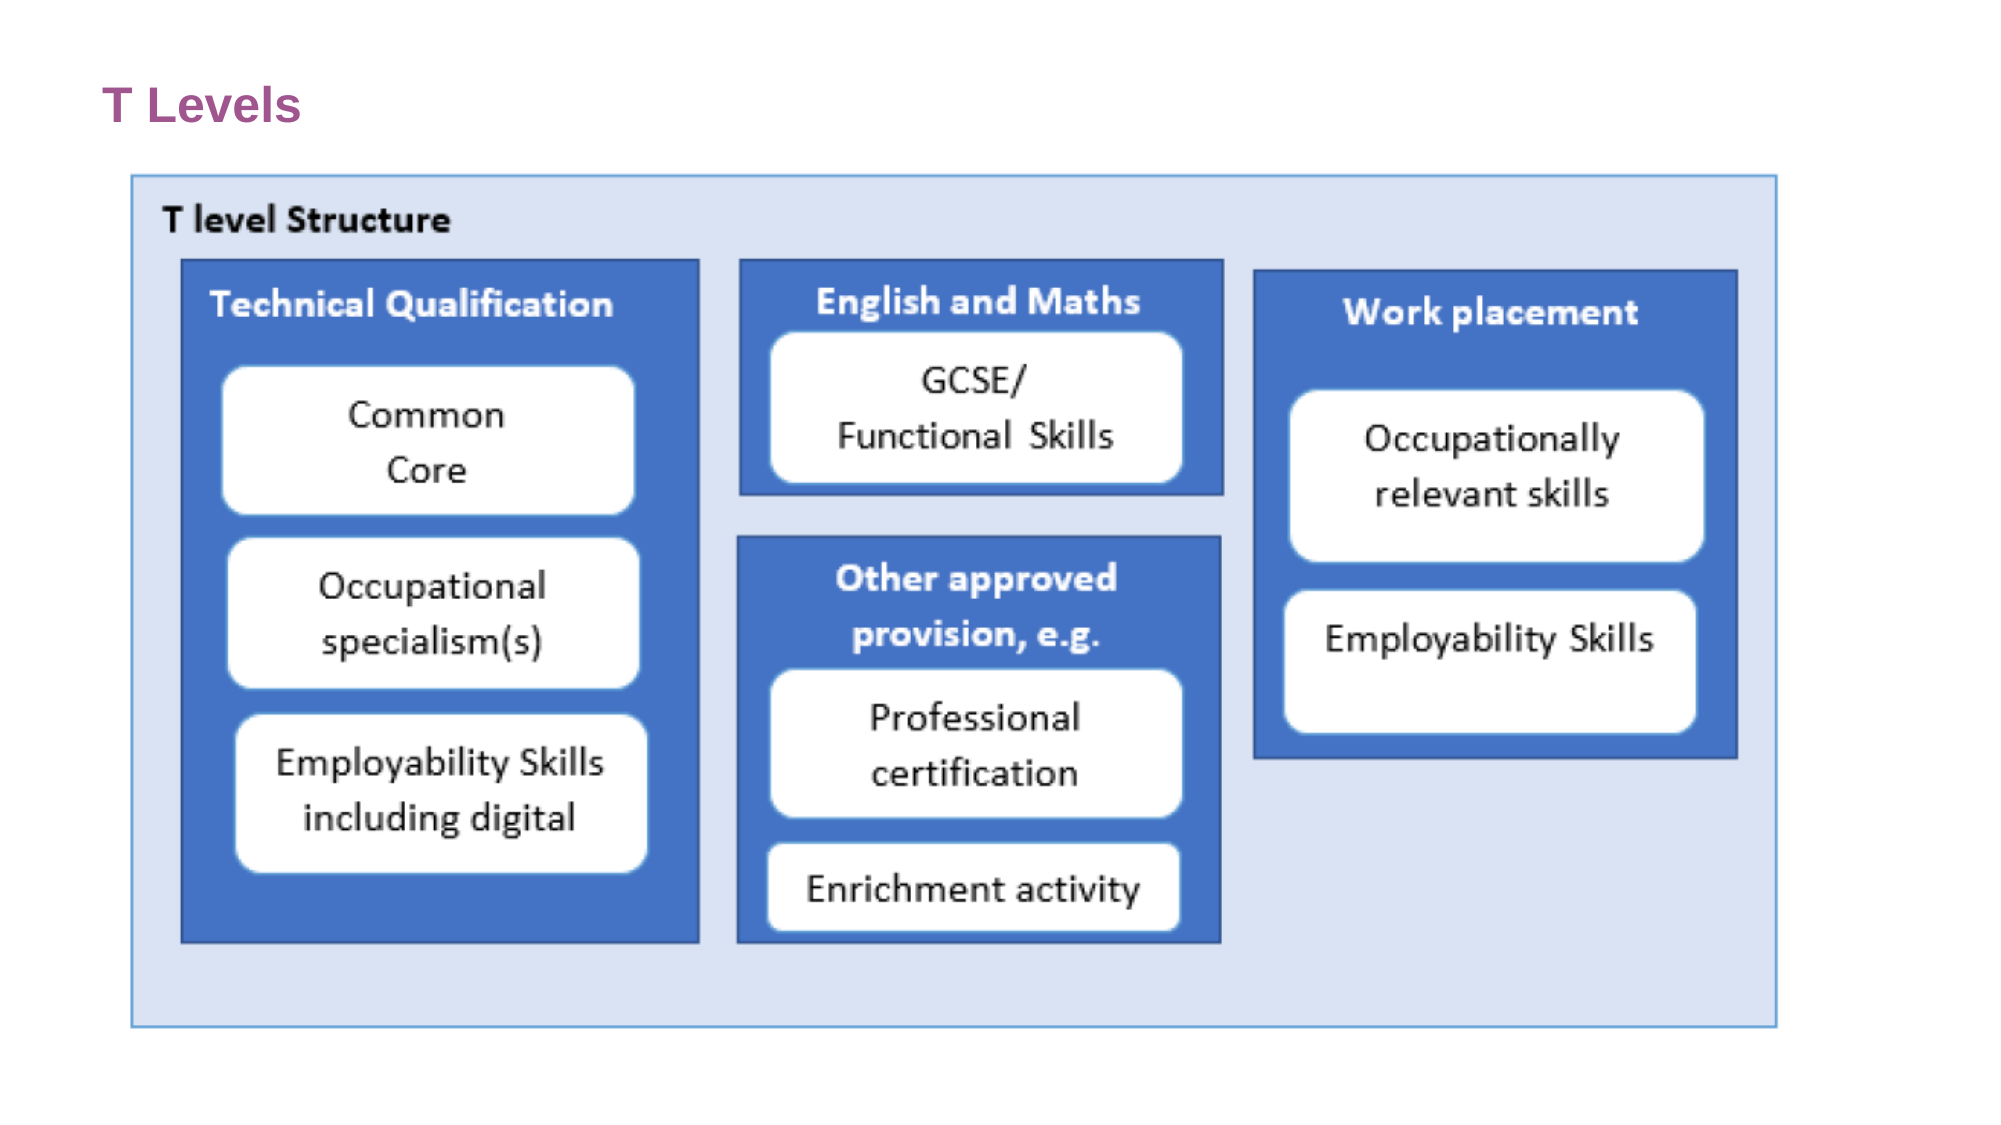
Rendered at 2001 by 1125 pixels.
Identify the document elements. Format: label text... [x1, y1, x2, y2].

title T Levels [102, 66, 1491, 161]
picture [120, 160, 1795, 1047]
